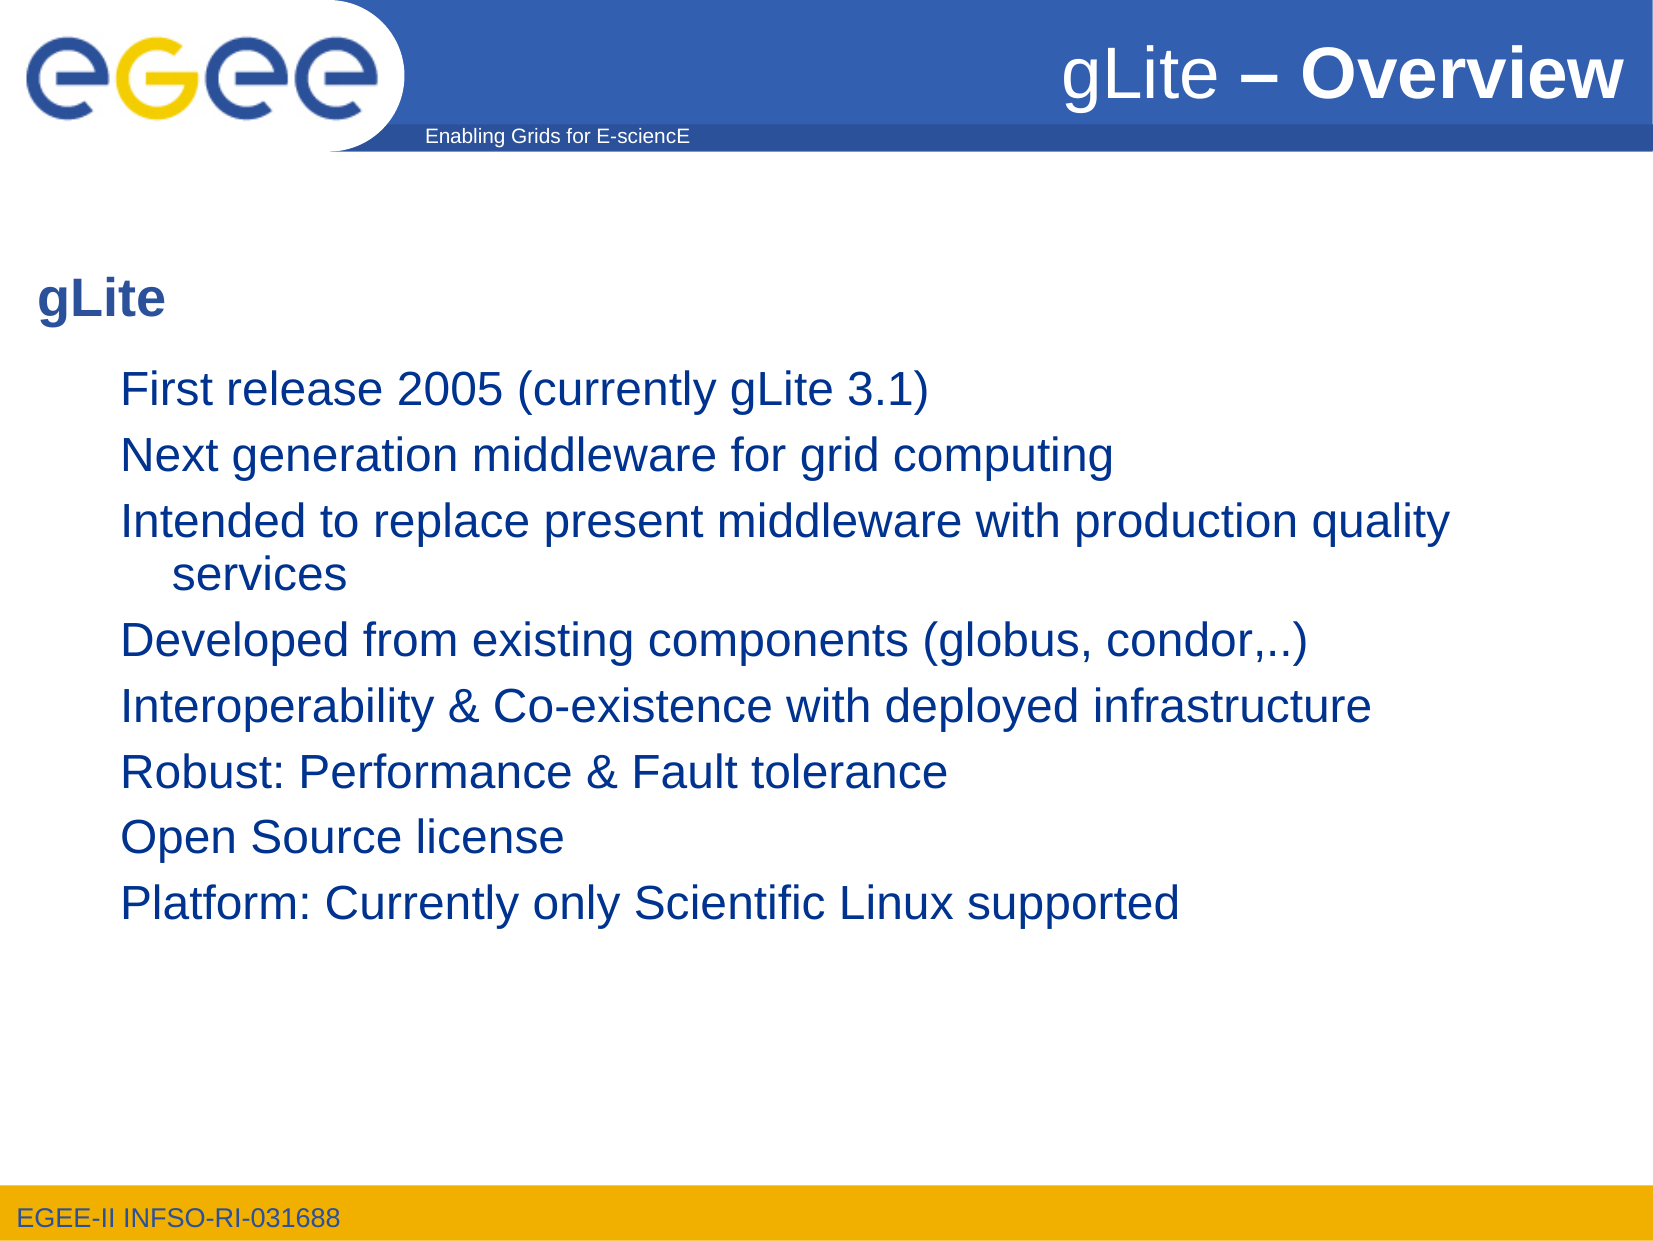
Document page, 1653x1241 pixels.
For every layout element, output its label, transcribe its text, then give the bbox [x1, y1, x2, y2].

list gLite First release 2005 (currently gLite 3.1) Next generation middleware for grid computing Intended to replace present middleware with production quality services Developed from existing components (globus, condor,..) Interoperability & Co-existence with deployed infrastructure Robust: Performance & Fault tolerance Open Source license Platform: Currently only Scientific Linux supported [37, 268, 1613, 1008]
picture [20, 33, 385, 123]
title gLite – Overview [407, 31, 1626, 118]
